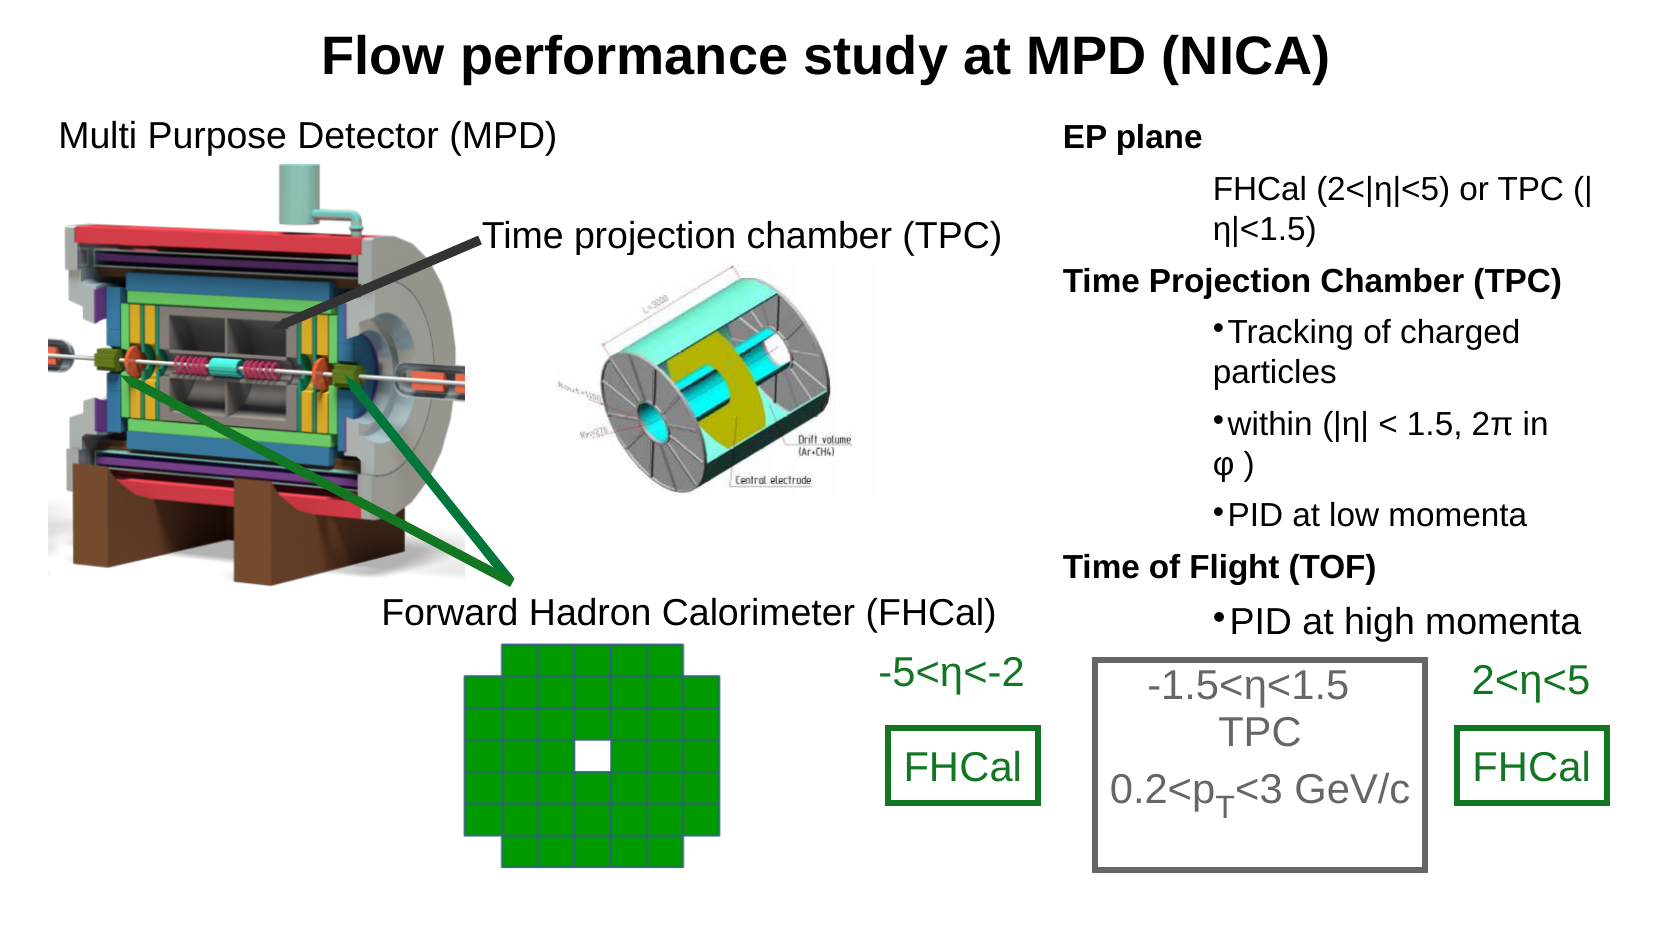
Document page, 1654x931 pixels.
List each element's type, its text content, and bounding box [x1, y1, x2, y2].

text_box 2<η<5 [1456, 645, 1606, 707]
text_box EP plane FHCal (2<|η|<5) or TPC (|η|<1.5) Time Projection Chamber (TPC) Tracking of charged particles within (|η| < 1.5, 2π in φ ) PID at low momenta Time of Flight (TOF) PID at high momenta [1048, 108, 1614, 572]
picture [531, 255, 877, 505]
text_box FHCal [887, 727, 1038, 803]
picture [445, 638, 745, 873]
text_box FHCal [1456, 727, 1607, 803]
text_box -5<η<-2 [863, 637, 1040, 700]
text_box Forward Hadron Calorimeter (FHCal) [366, 580, 1012, 680]
text_box Flow performance study at MPD (NICA) [9, 4, 1645, 101]
text_box Time projection chamber (TPC) [467, 203, 1023, 261]
text_box -1.5<η<1.5 [1132, 650, 1365, 712]
text_box TPC 0.2<pT<3 GeV/c [1095, 660, 1426, 871]
text_box Multi Purpose Detector (MPD) [43, 104, 574, 161]
picture [48, 161, 465, 591]
